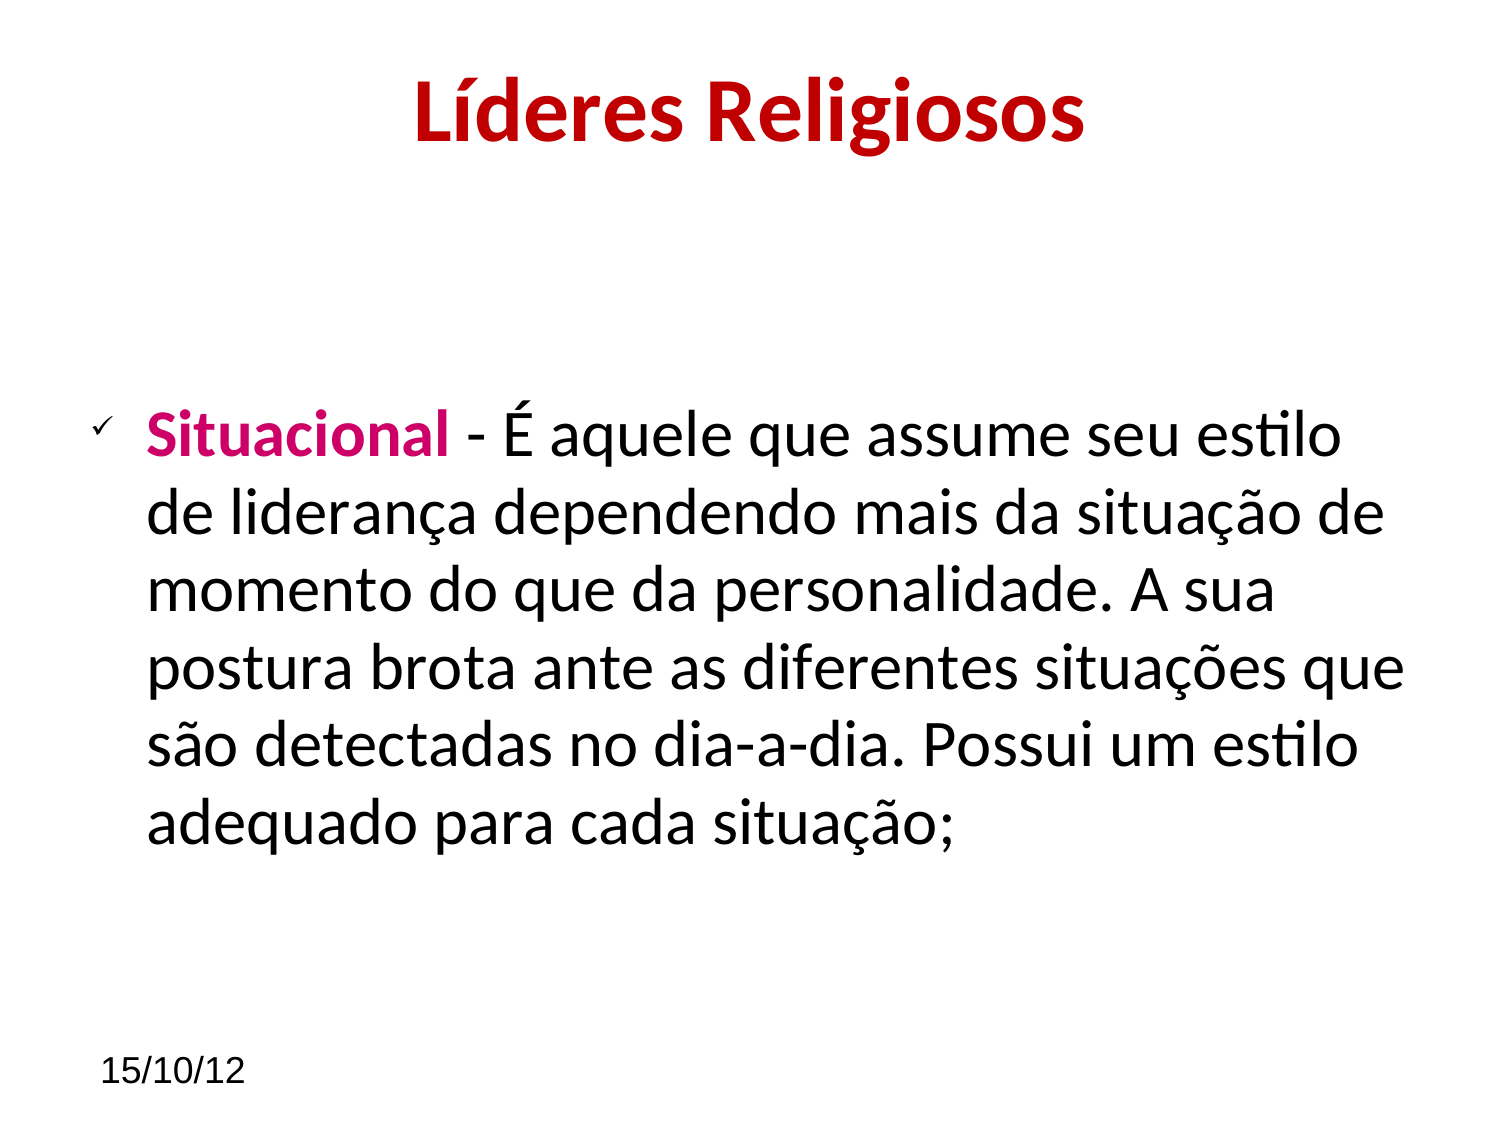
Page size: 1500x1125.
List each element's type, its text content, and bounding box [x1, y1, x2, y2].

title Líderes Religiosos [75, 45, 1426, 233]
text_box Situacional - É aquele que assume seu estilo de liderança dependendo mais da situação de momento do que da personalidade. A sua postura brota ante as diferentes situações que são detectadas no dia-a-dia. Possui um estilo adequado para cada situação; [75, 262, 1426, 1005]
